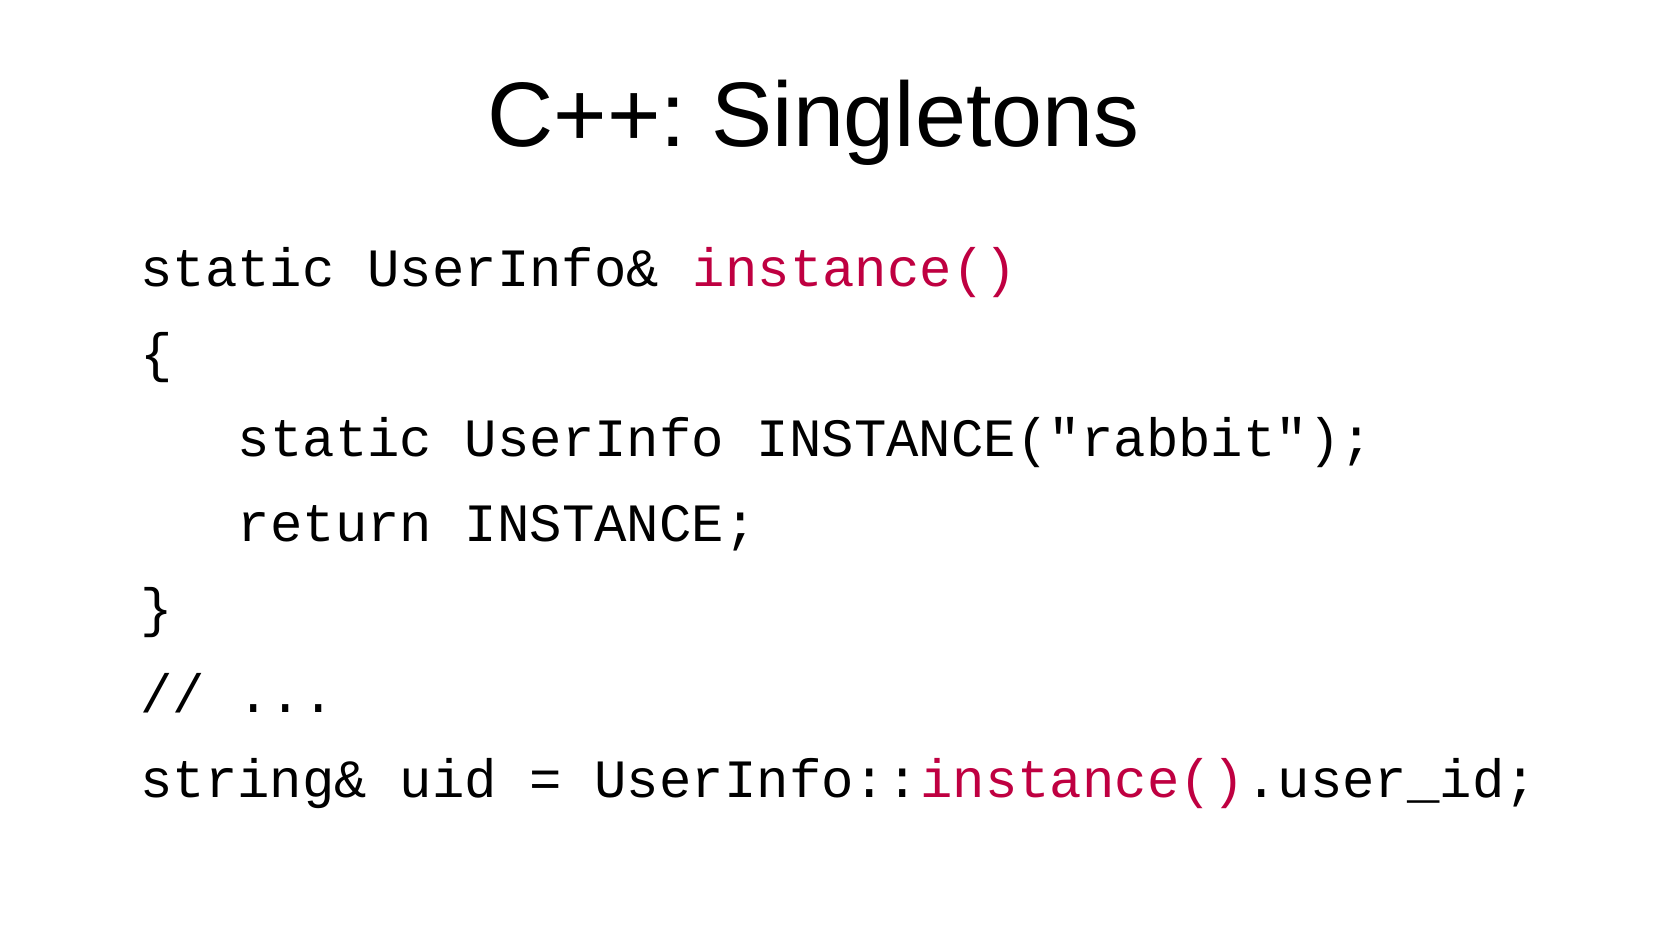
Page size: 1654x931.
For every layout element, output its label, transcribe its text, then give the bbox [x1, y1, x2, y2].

list static UserInfo& instance() { static UserInfo INSTANCE("rabbit"); return INSTANCE; } // ... string& uid = UserInfo::instance().user_id; [82, 241, 1571, 851]
title C++: Singletons [82, 37, 1571, 193]
